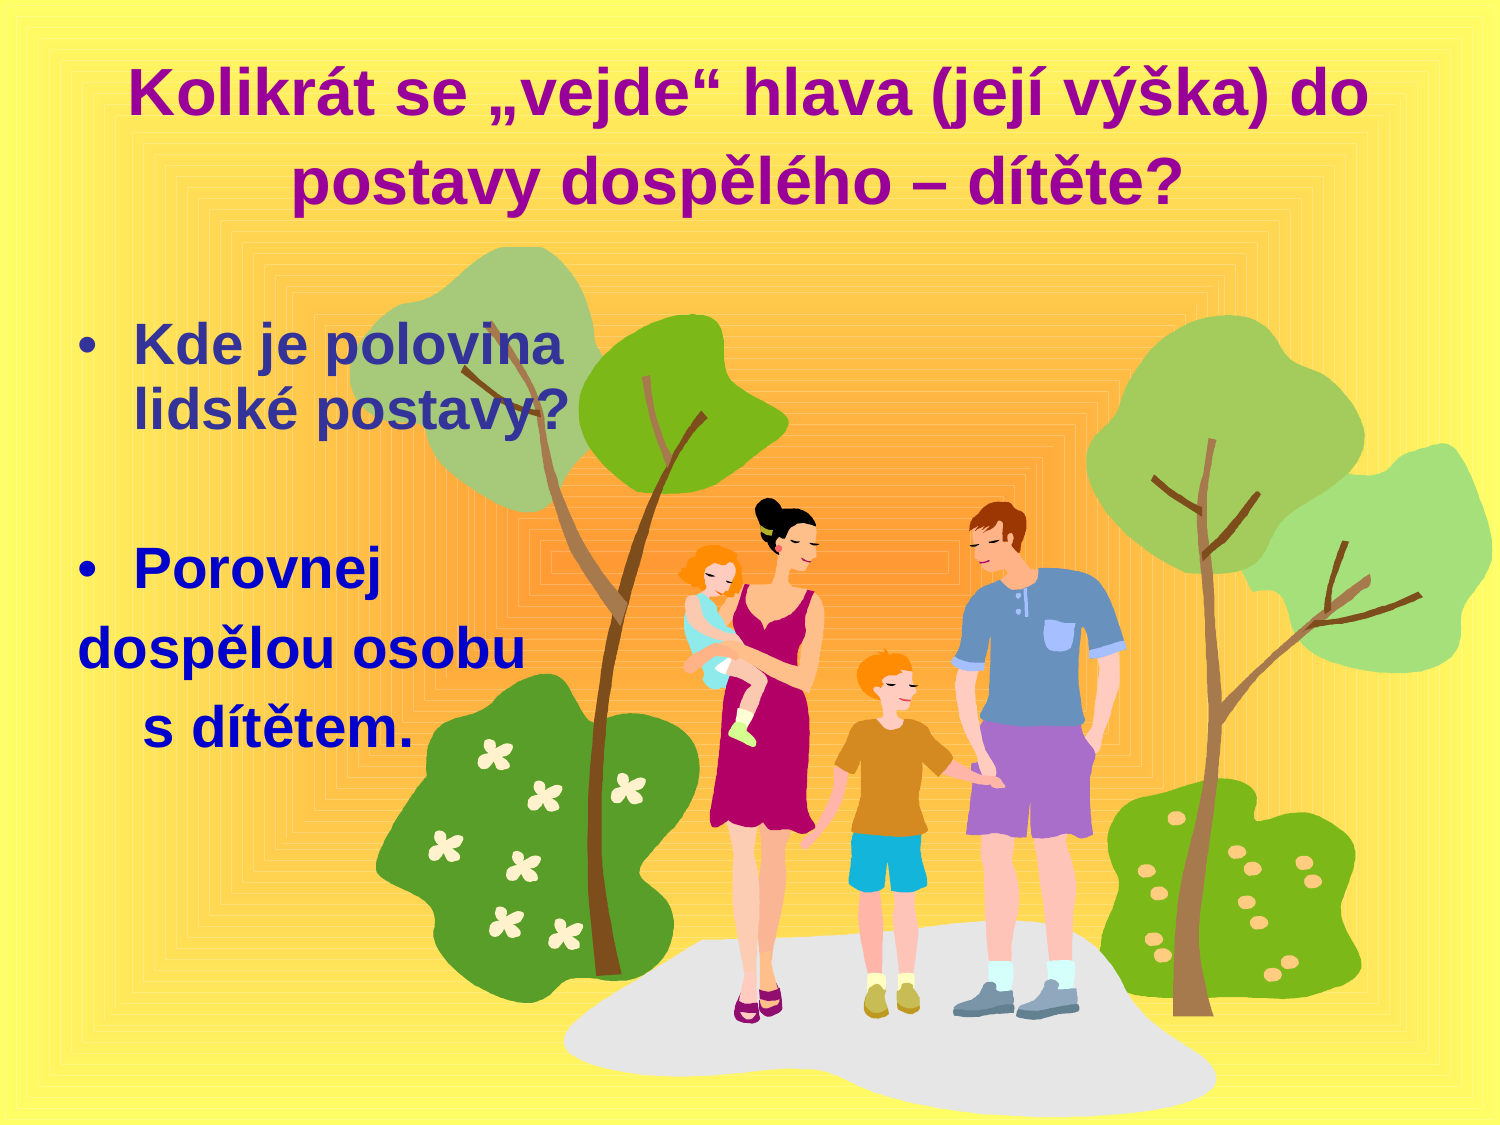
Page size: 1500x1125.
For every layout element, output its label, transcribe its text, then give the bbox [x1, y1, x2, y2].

title Kolikrát se „vejde“ hlava (její výška) do postavy dospělého – dítěte? [75, 45, 1426, 233]
text_box [350, 247, 1500, 1125]
list Kde je polovina lidské postavy? Porovnej dospělou osobu s dítětem. [62, 224, 663, 992]
